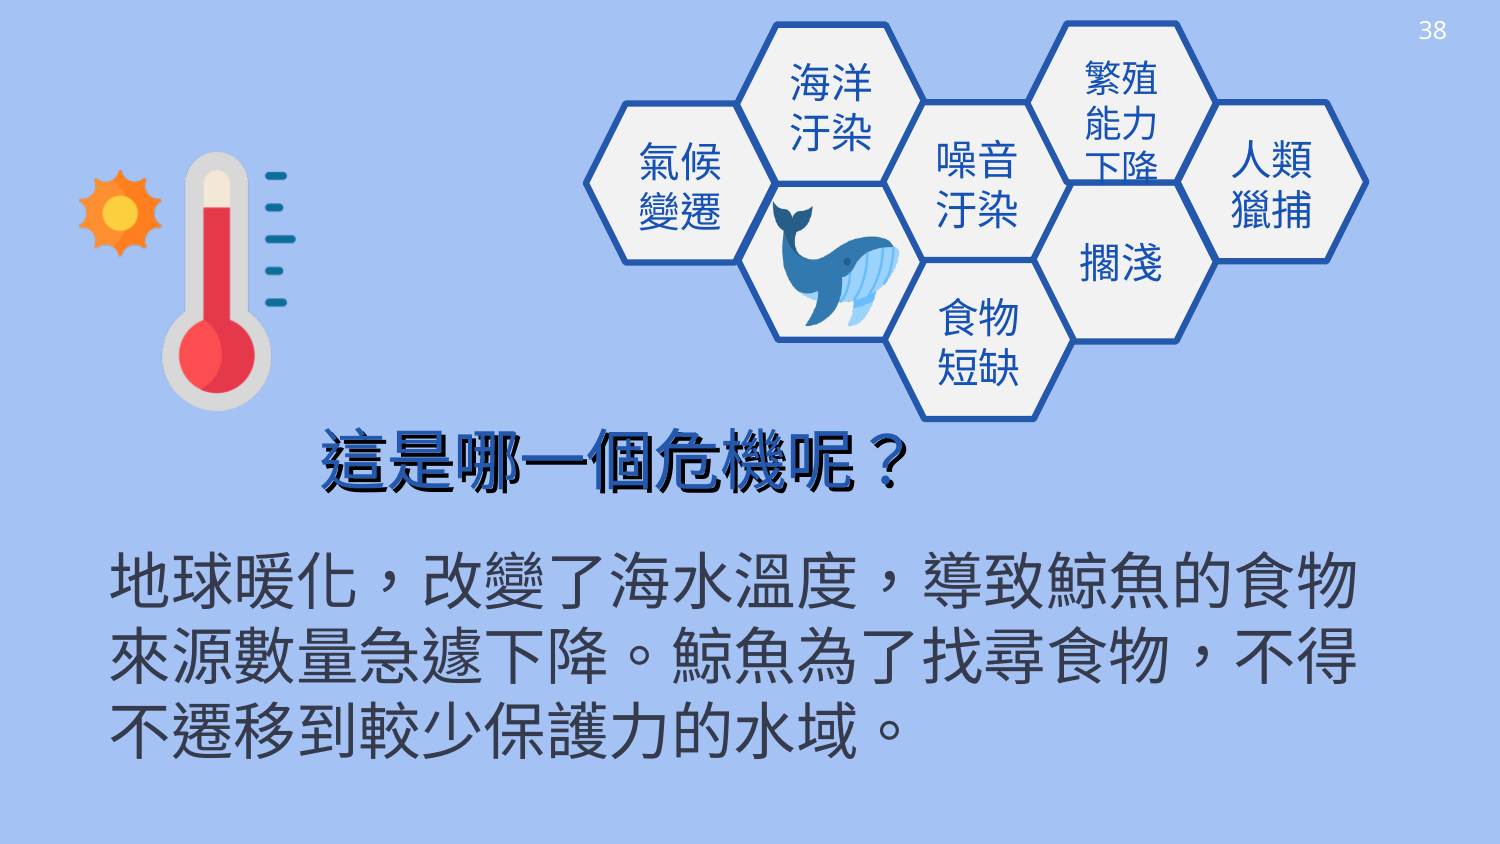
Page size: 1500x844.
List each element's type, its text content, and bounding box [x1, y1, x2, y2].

text_box 擱淺 [1034, 183, 1217, 342]
text_box 海洋汙染 [736, 24, 925, 184]
text_box 38 [1403, 0, 1494, 65]
text_box 繁殖 能力 下降 [1027, 23, 1217, 183]
text_box 氣候變遷 [585, 103, 775, 263]
picture [771, 199, 900, 327]
text_box [738, 184, 891, 326]
text_box 噪音汙染 [883, 102, 1072, 262]
text_box 人類獵捕 [1177, 102, 1367, 262]
picture [58, 152, 317, 411]
text_box 地球暖化，改變了海水溫度，導致鯨魚的食物來源數量急遽下降。鯨魚為了找尋食物，不得不遷移到較少保護力的水域。 [93, 527, 1377, 844]
text_box 食物短缺 [884, 260, 1074, 410]
text_box 這是哪一個危機呢？ [305, 410, 1289, 505]
text_box [900, 218, 922, 306]
text_box [771, 327, 890, 340]
